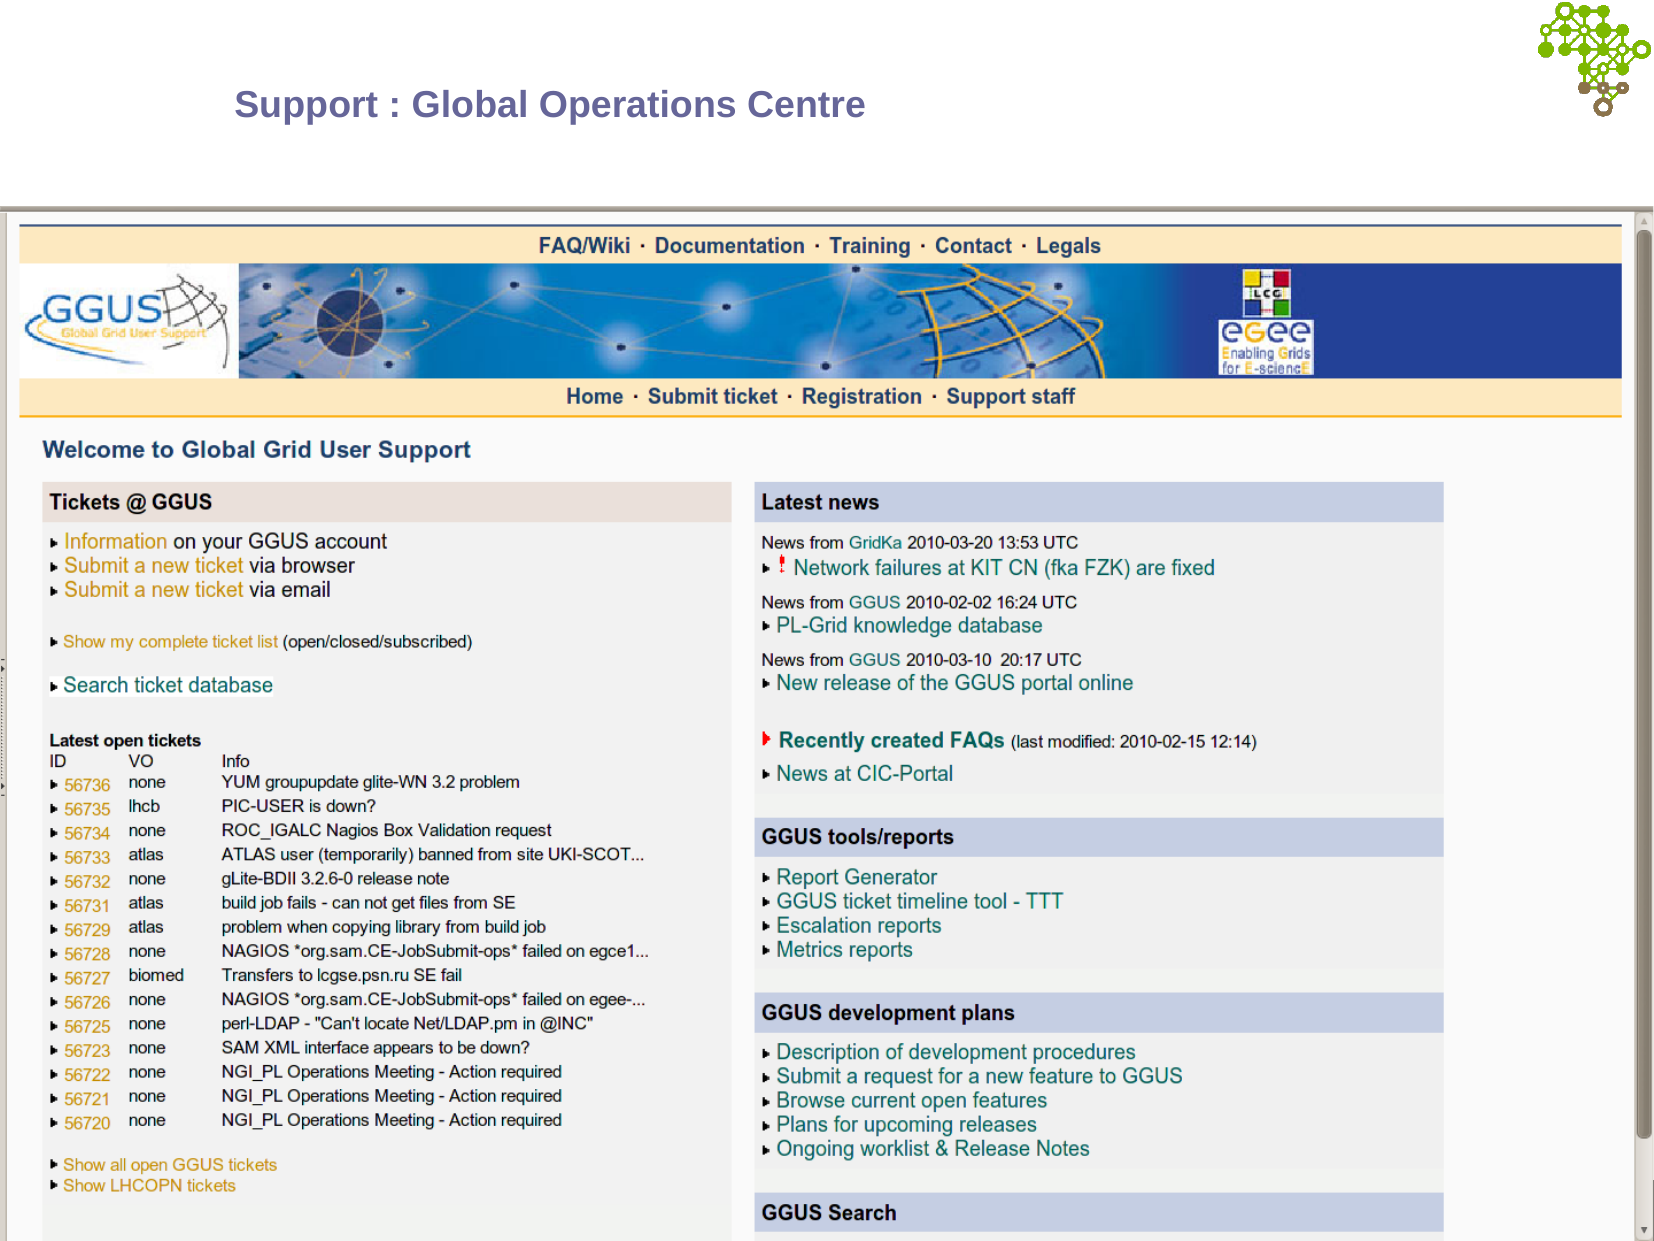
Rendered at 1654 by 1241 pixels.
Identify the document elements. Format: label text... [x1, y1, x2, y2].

title Support : Global Operations Centre [234, 34, 1595, 173]
picture [1534, 0, 1654, 119]
picture [0, 206, 1654, 1241]
